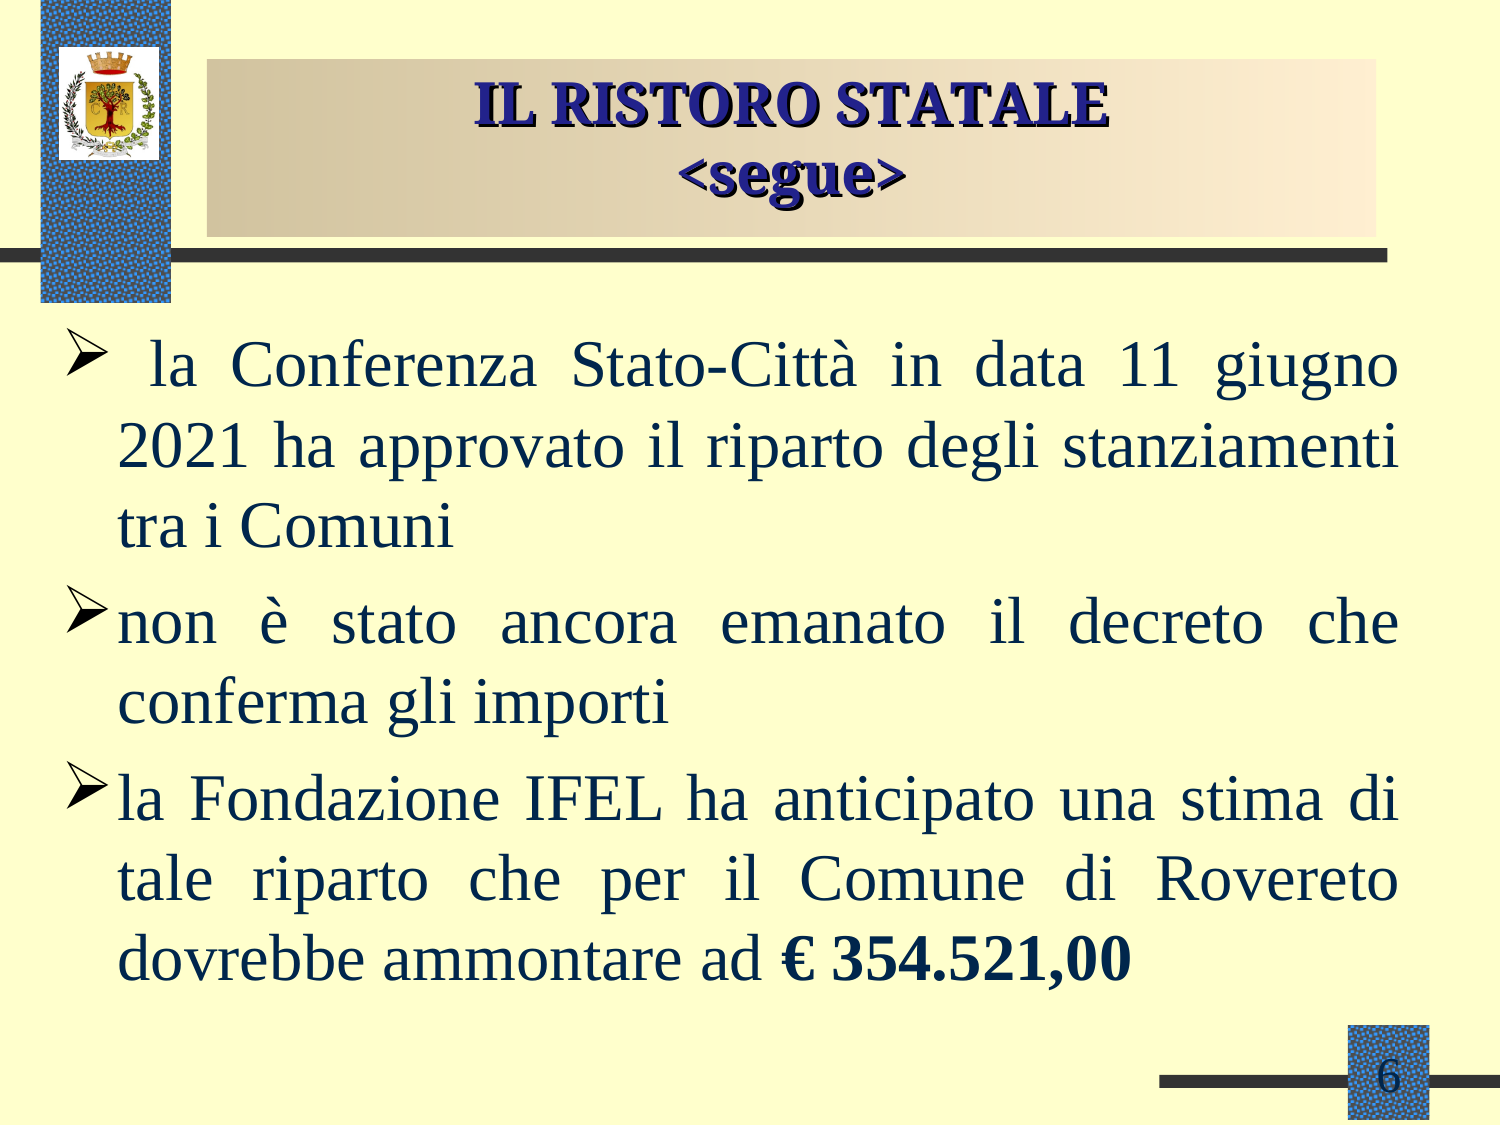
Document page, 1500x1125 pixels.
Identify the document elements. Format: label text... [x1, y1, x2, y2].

text_box <numero> [1347, 1025, 1430, 1120]
text_box IL RISTORO STATALE <segue> [206, 59, 1377, 237]
list la Conferenza Stato-Città in data 11 giugno 2021 ha approvato il riparto degli stanziamenti tra i Comuni non è stato ancora emanato il decreto che conferma gli importi la Fondazione IFEL ha anticipato una stima di tale riparto che per il Comune di Rovereto dovrebbe ammontare ad € 354.521,00 [47, 312, 1418, 1016]
picture [40, 0, 171, 303]
